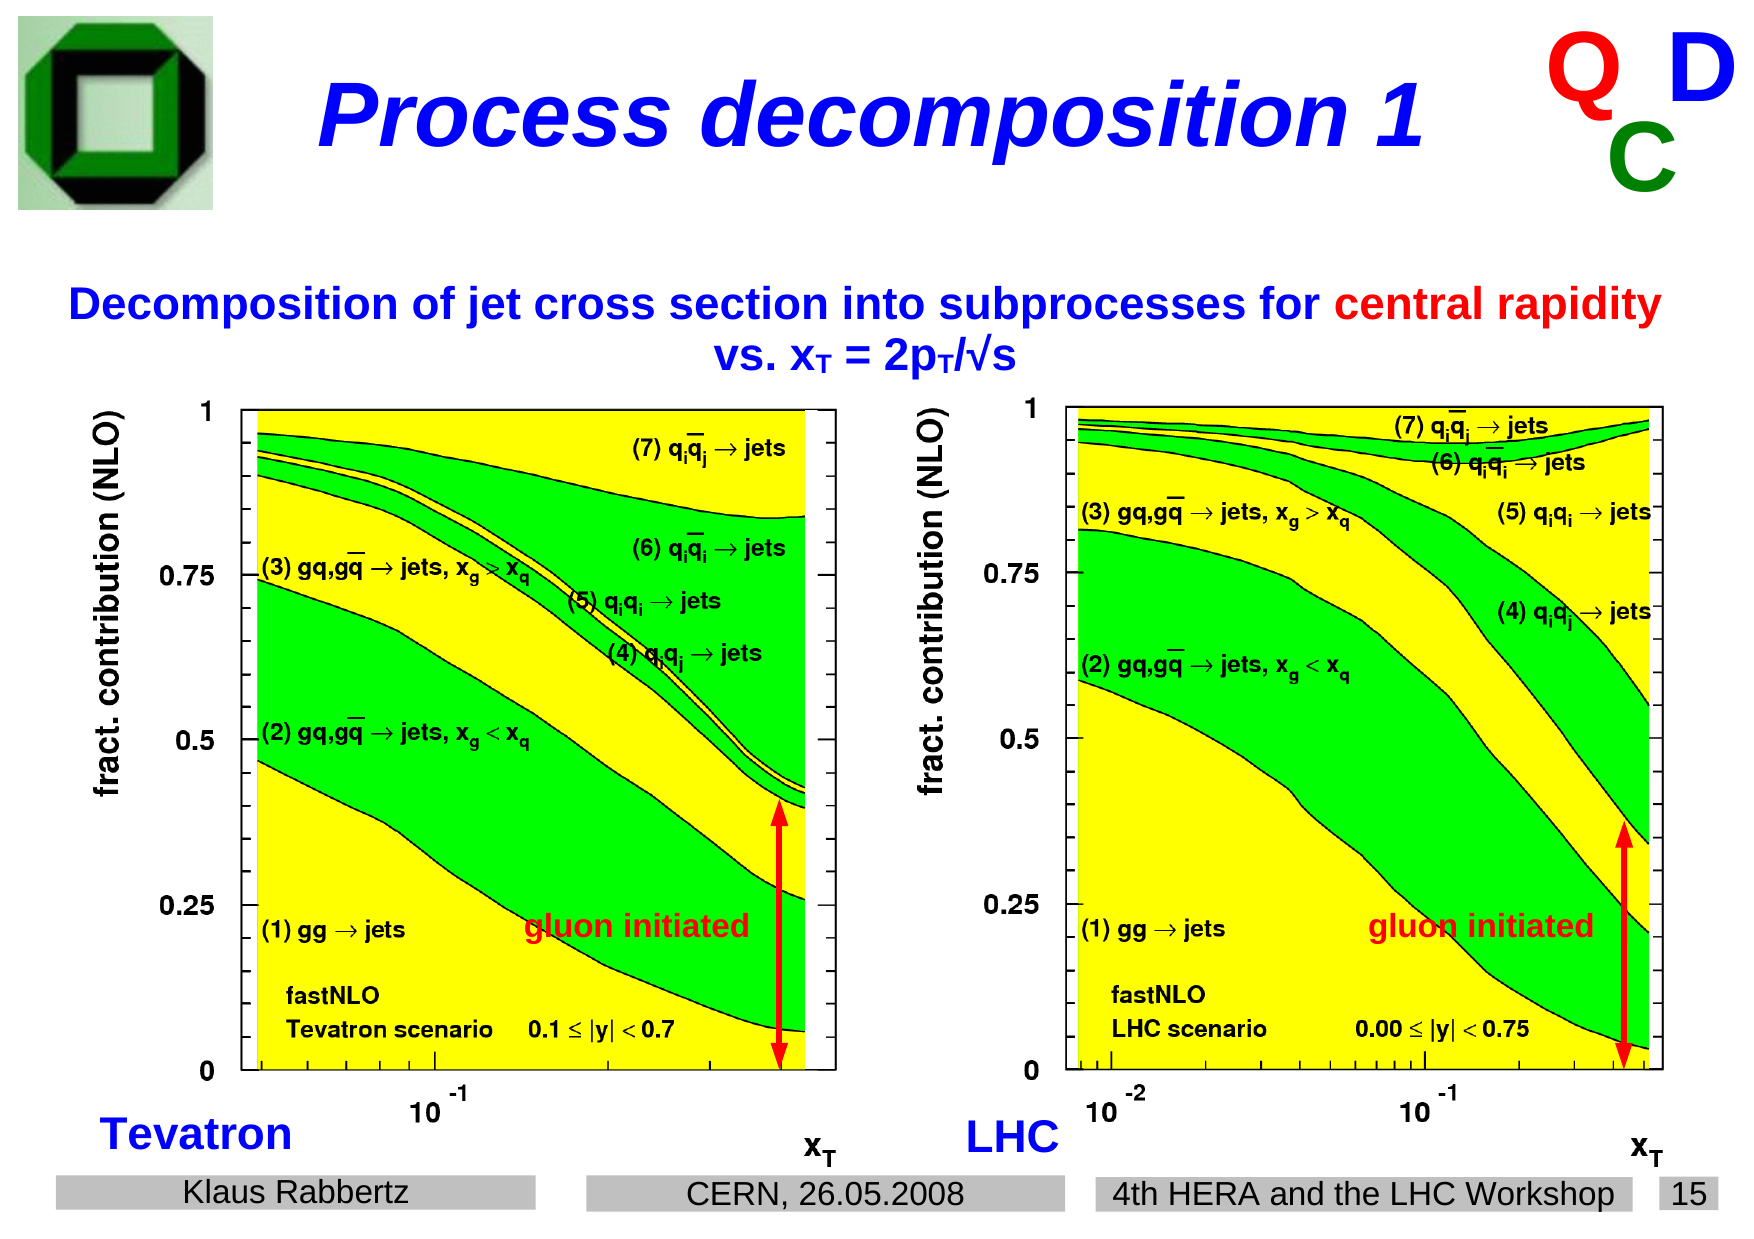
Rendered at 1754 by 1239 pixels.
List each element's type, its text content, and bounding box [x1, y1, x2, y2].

text_box Tevatron [87, 1095, 302, 1171]
picture [78, 383, 870, 1175]
text_box gluon initiated [1356, 895, 1607, 957]
title Process decomposition 1 [220, 16, 1525, 213]
picture [902, 380, 1697, 1175]
text_box Decomposition of jet cross section into subprocesses for central rapidity vs. xT = 2pT/√s [56, 265, 1641, 408]
text_box LHC [953, 1099, 1070, 1175]
picture [18, 16, 213, 210]
text_box gluon initiated [511, 895, 763, 957]
